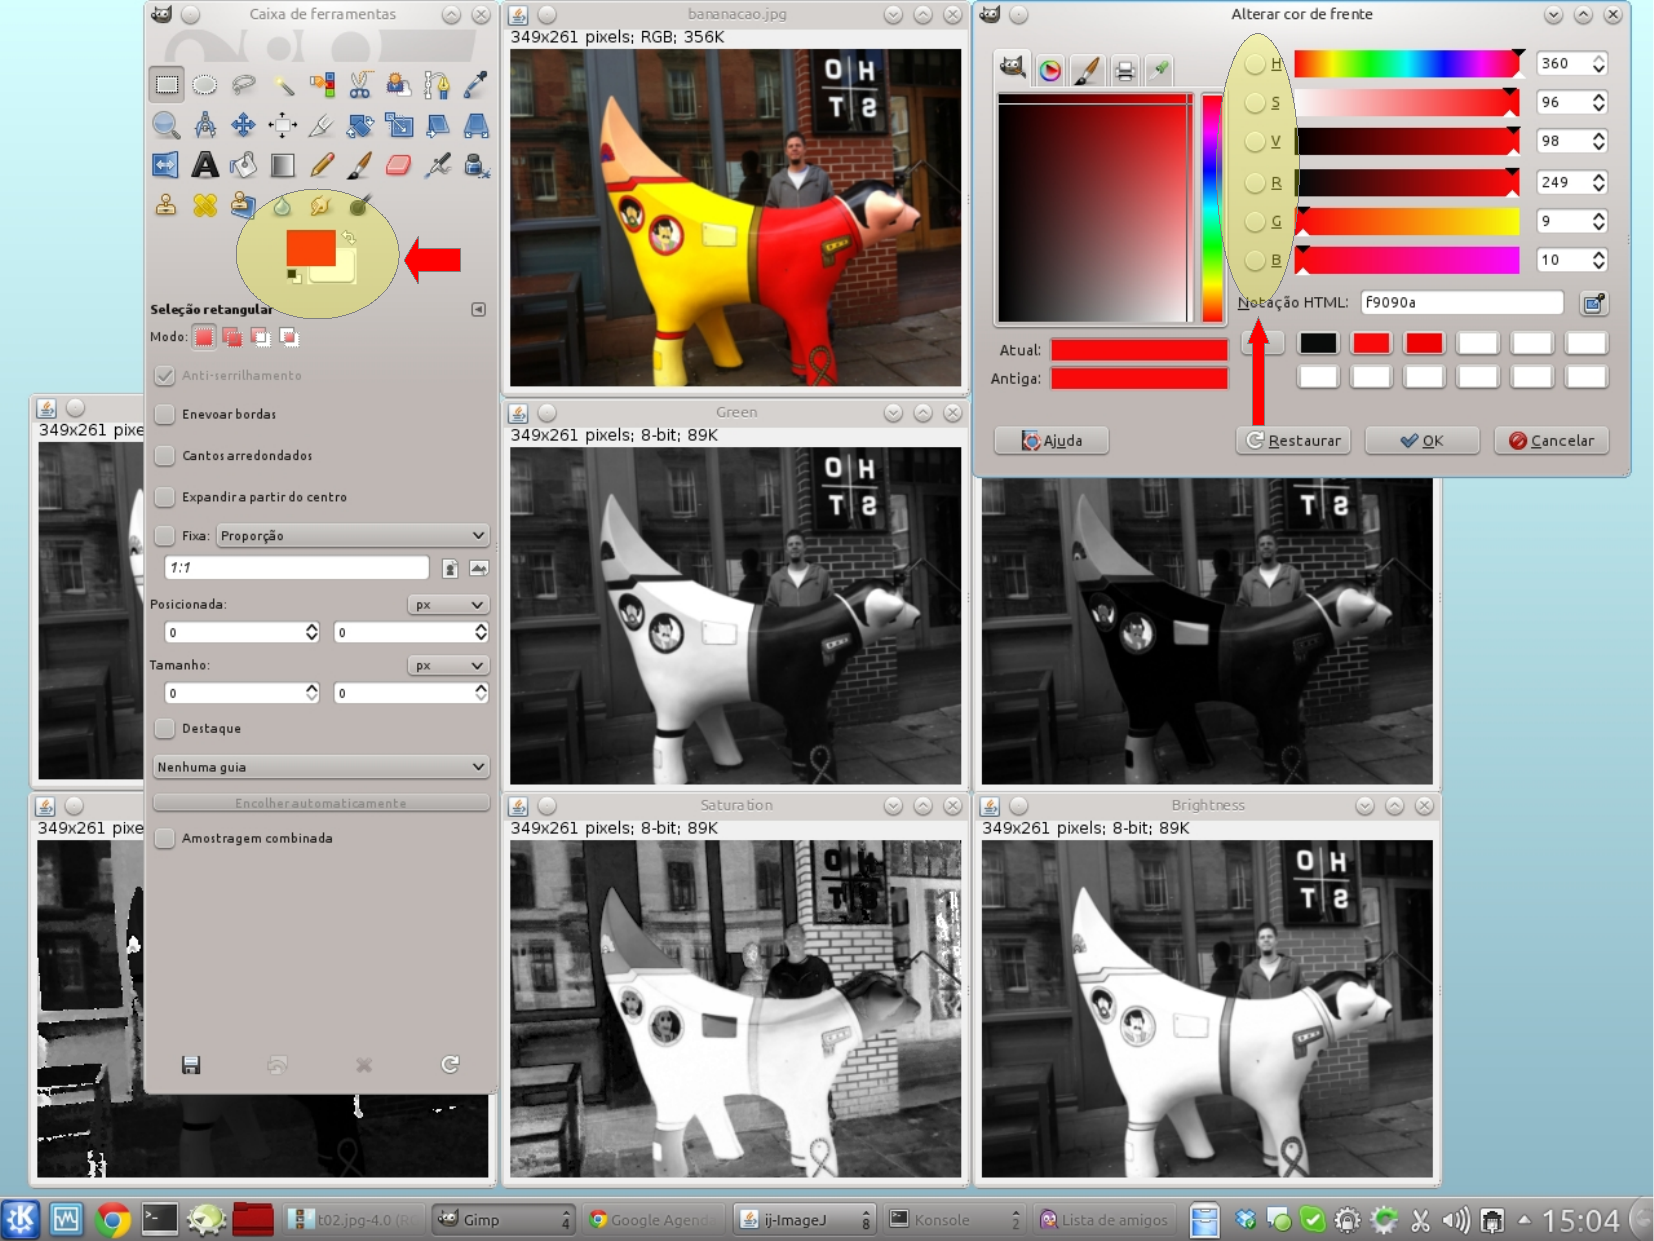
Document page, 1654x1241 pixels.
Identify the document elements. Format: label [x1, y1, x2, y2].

text_box [1247, 316, 1270, 426]
picture [0, 0, 1654, 1241]
text_box [1216, 33, 1300, 305]
text_box [236, 188, 400, 319]
text_box [404, 236, 461, 284]
